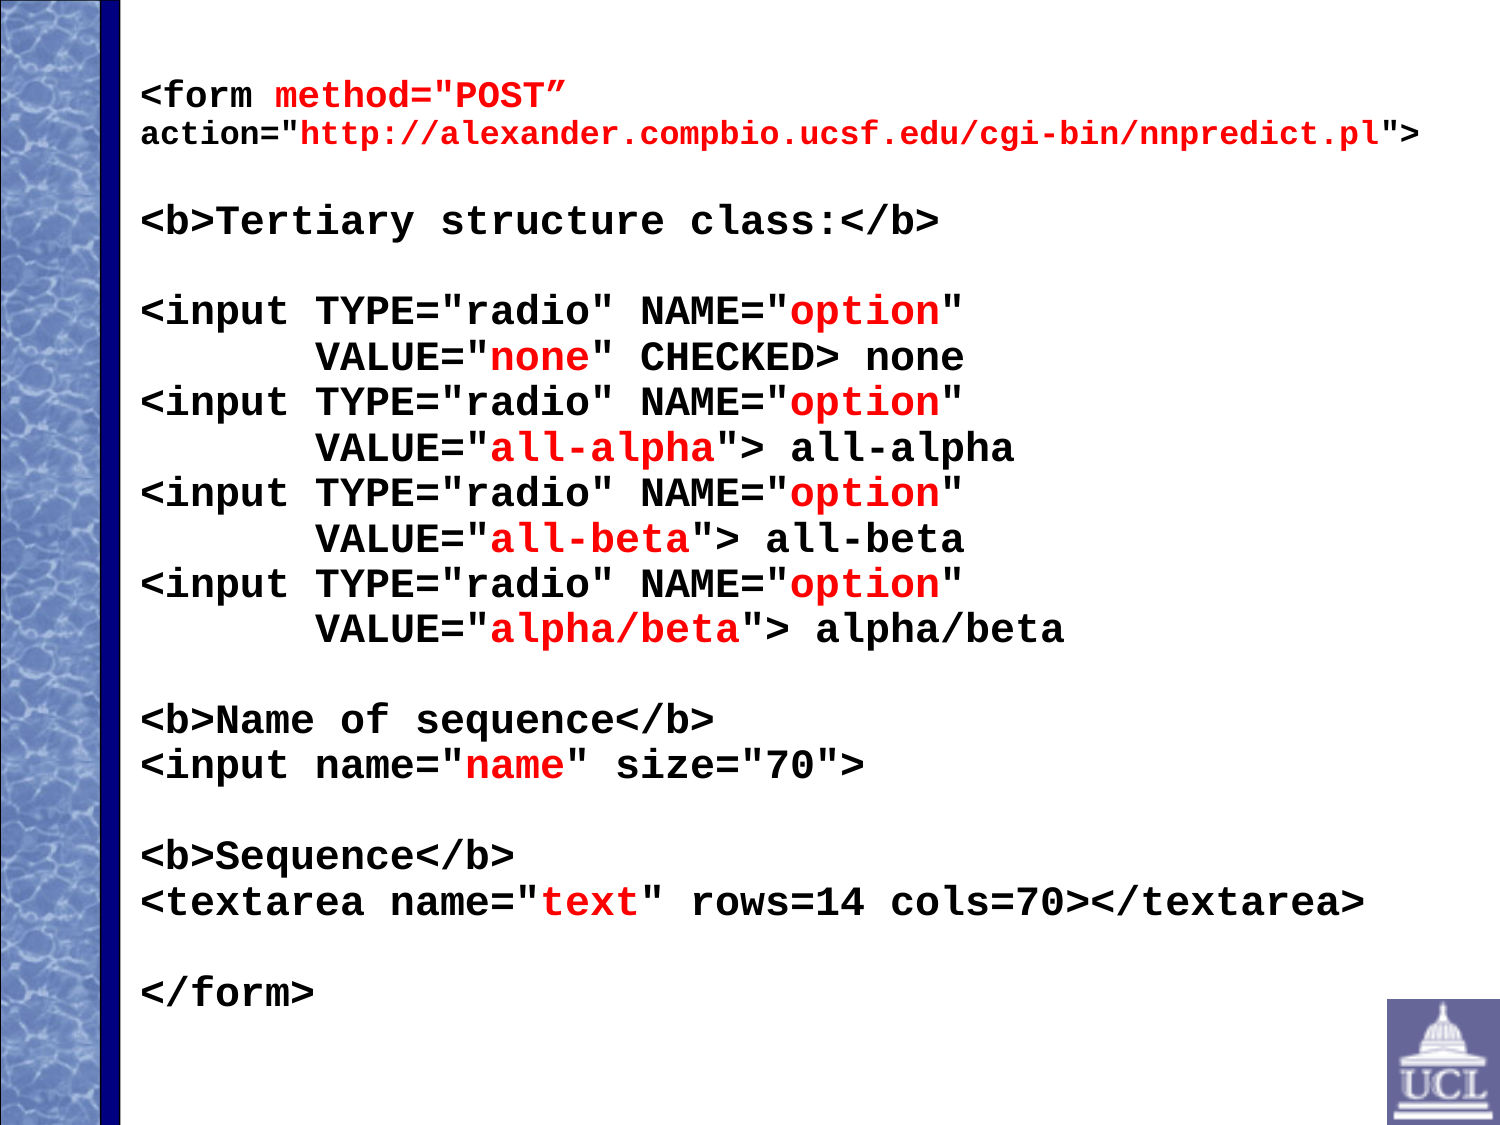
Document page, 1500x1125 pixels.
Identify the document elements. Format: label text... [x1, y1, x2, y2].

picture [1387, 999, 1500, 1125]
list <form method="POST” action="http://alexander.compbio.ucsf.edu/cgi-bin/nnpredict.pl"> <b>Tertiary structure class:</b> <input TYPE="radio" NAME="option" VALUE="none" CHECKED> none <input TYPE="radio" NAME="option" VALUE="all-alpha"> all-alpha <input TYPE="radio" NAME="option" VALUE="all-beta"> all-beta <input TYPE="radio" NAME="option" VALUE="alpha/beta"> alpha/beta <b>Name of sequence</b> <input name="name" size="70"> <b>Sequence</b> <textarea name="text" rows=14 cols=70></textarea> </form> [124, 74, 1488, 1034]
picture [1, 1, 99, 1125]
